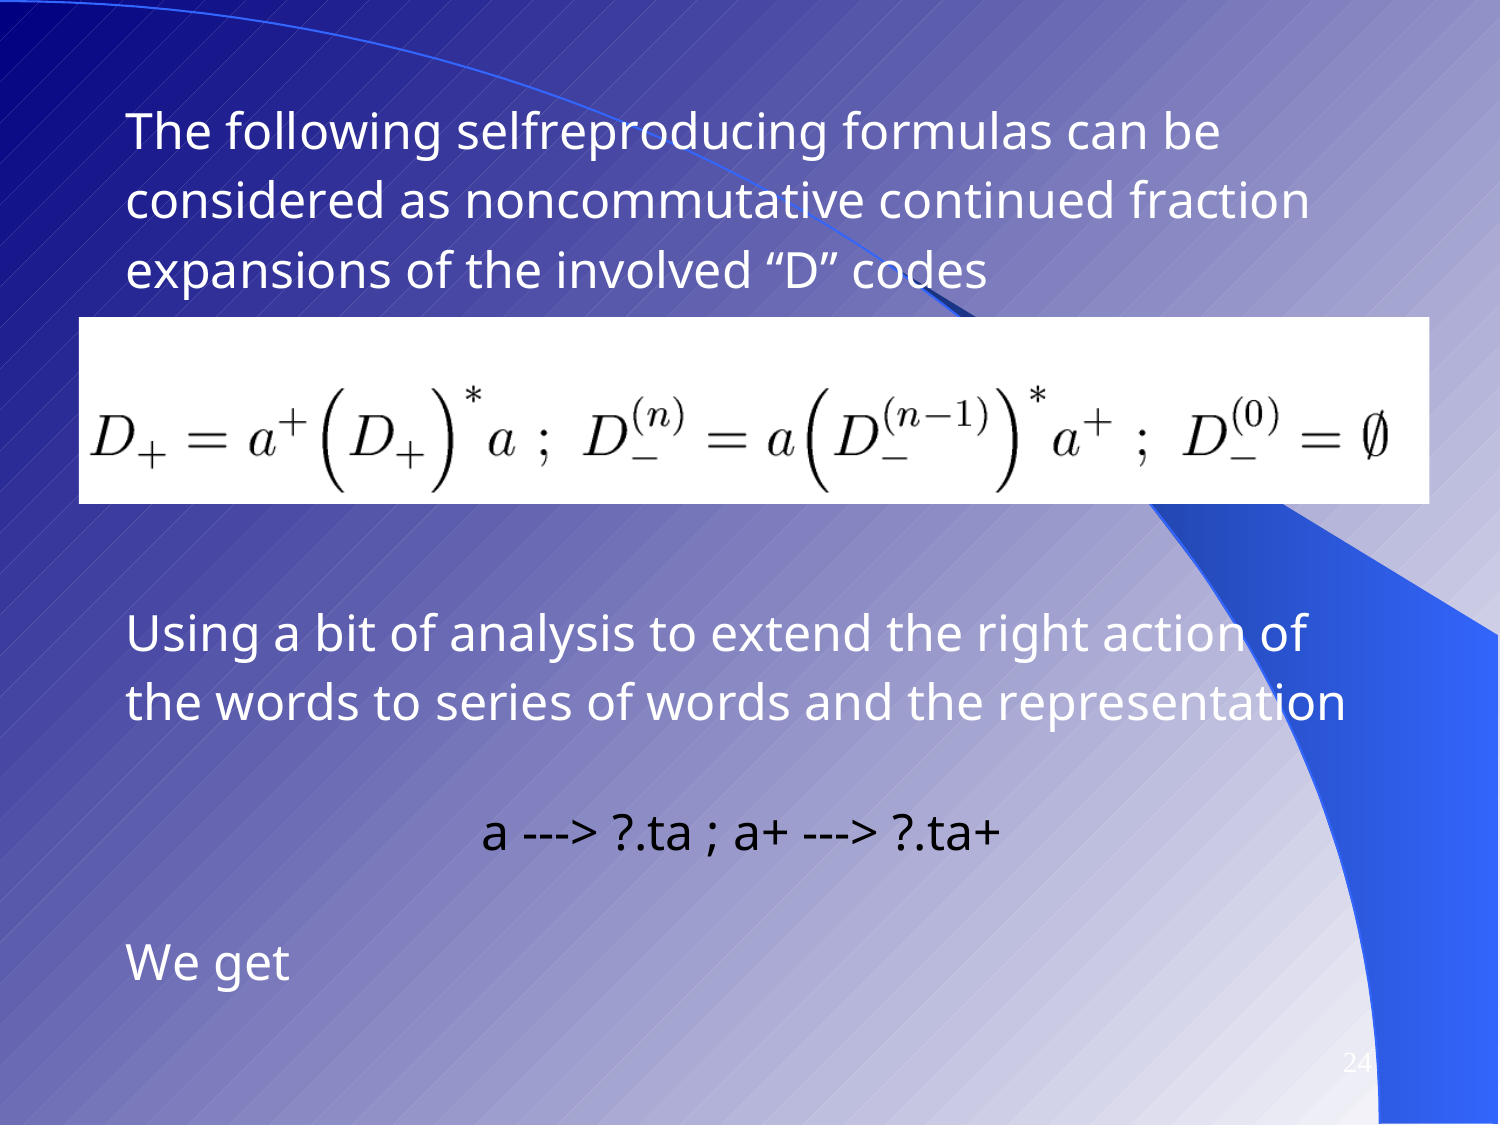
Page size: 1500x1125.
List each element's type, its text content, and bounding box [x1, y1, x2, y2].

text_box The following selfreproducing formulas can be considered as noncommutative continued fraction expansions of the involved “D” codes [110, 82, 1386, 306]
picture [78, 317, 1430, 504]
text_box Using a bit of analysis to extend the right action of the words to series of words and the representation a ---> ?.ta ; a+ ---> ?.ta+ We get [110, 584, 1386, 1067]
